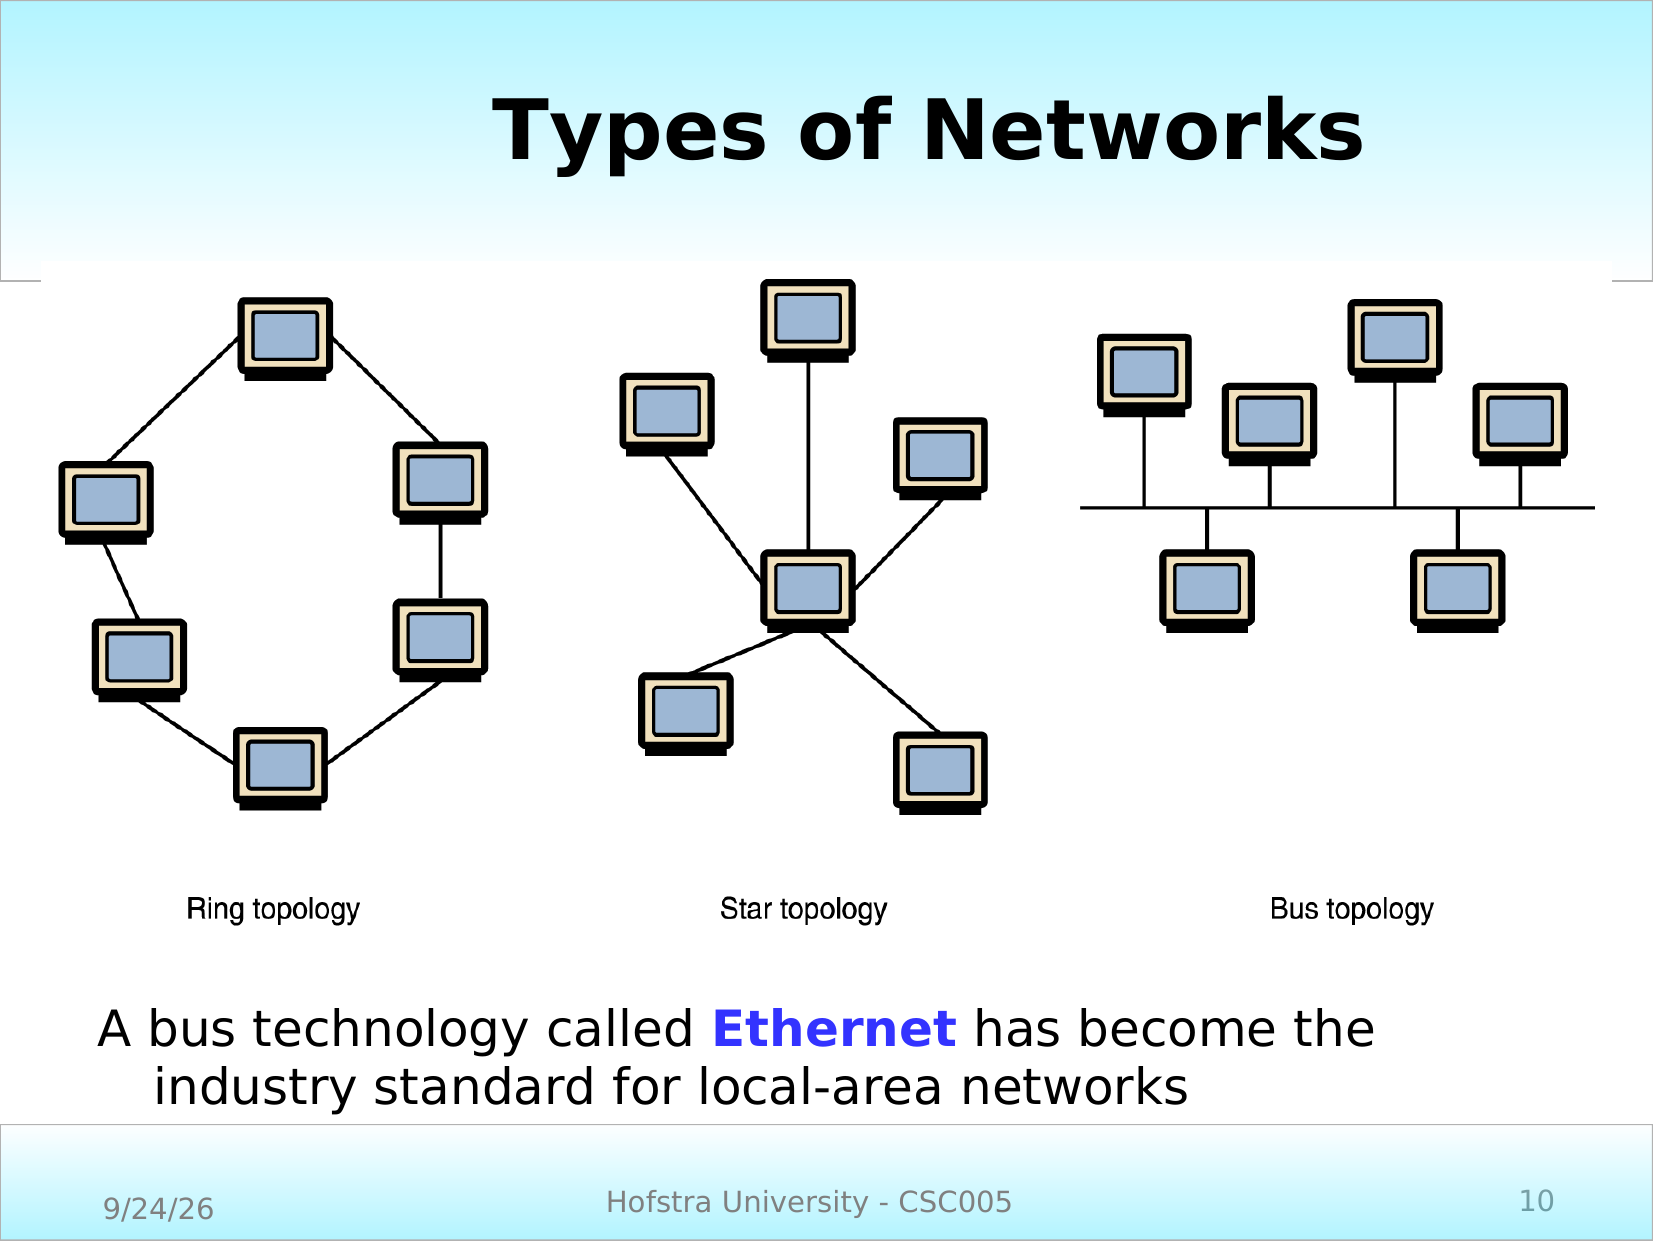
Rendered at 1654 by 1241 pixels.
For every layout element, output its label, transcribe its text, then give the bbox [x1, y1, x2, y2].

picture [41, 261, 1612, 943]
list A bus technology called Ethernet has become the industry standard for local-area networks [82, 992, 1571, 1172]
title Types of Networks [247, 27, 1612, 235]
